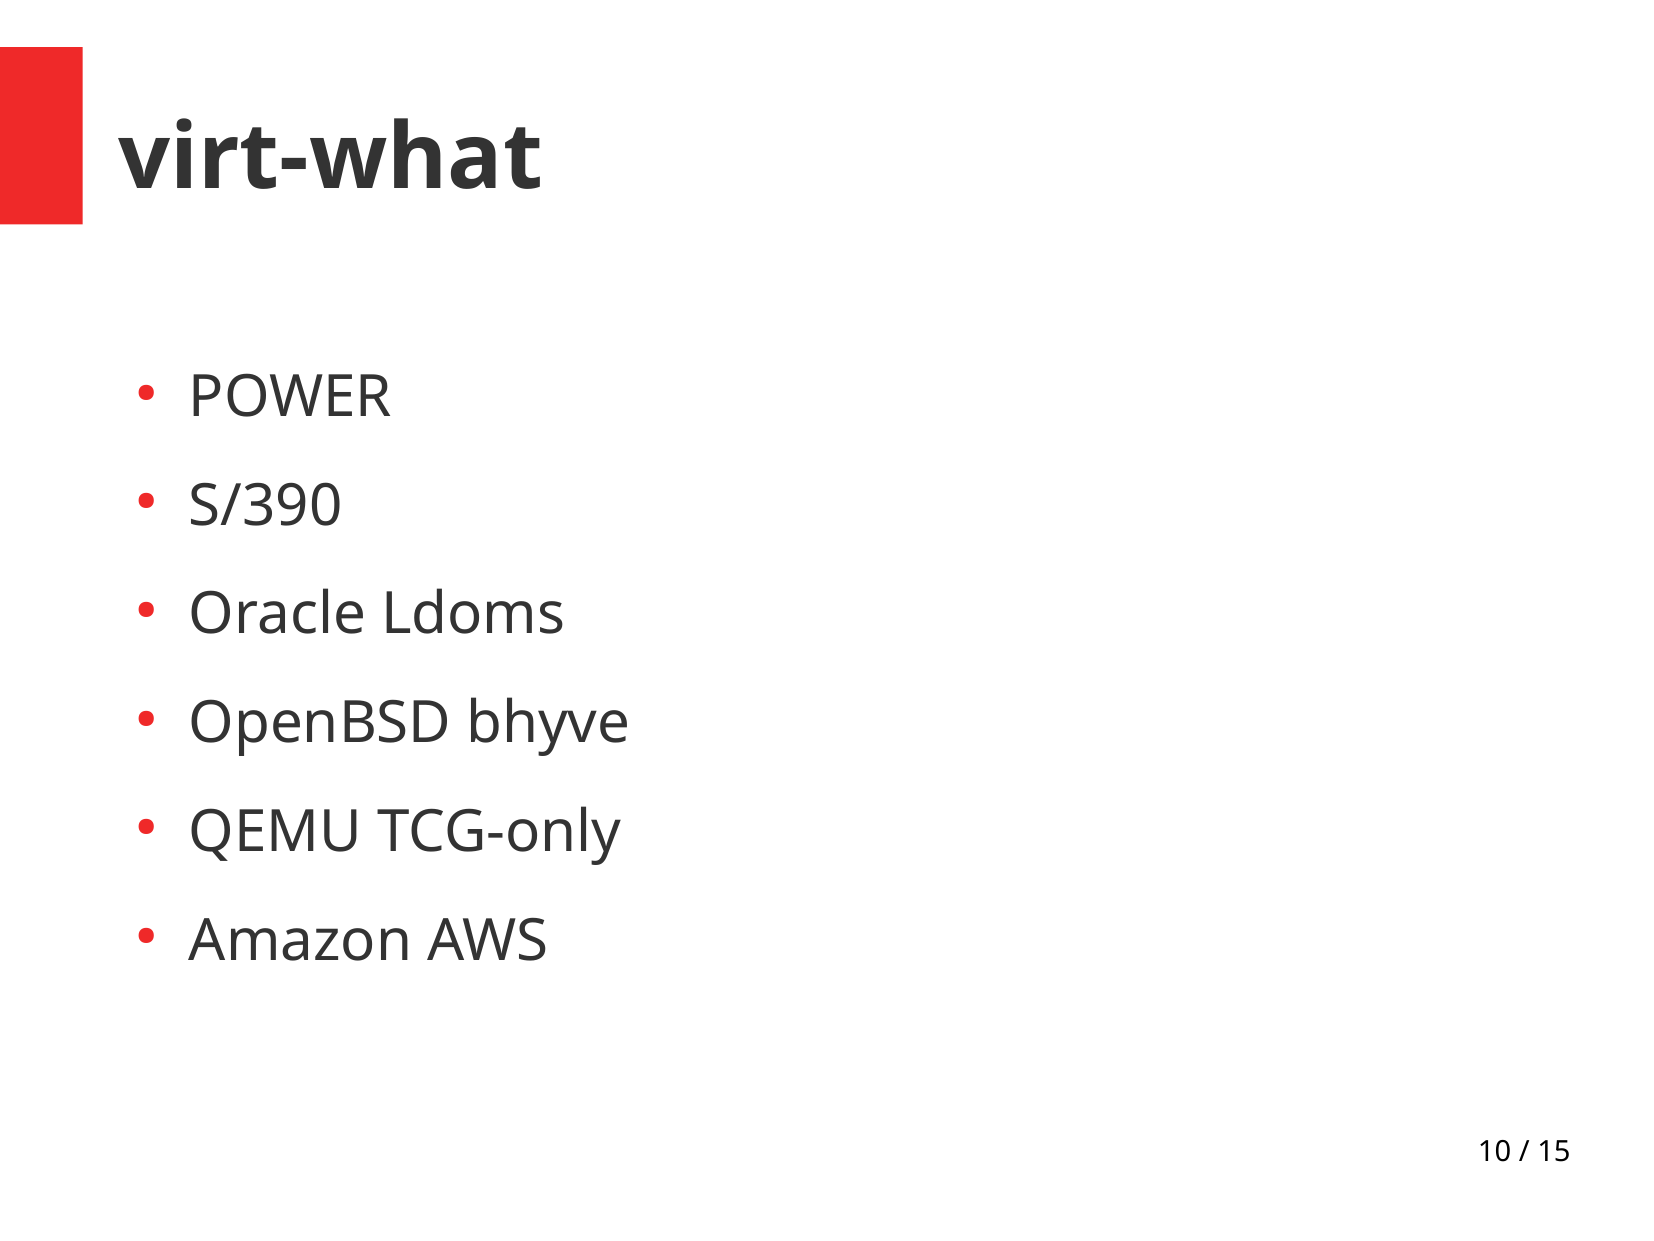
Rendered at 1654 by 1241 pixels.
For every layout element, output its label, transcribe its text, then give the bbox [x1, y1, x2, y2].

list POWER S/390 Oracle Ldoms OpenBSD bhyve QEMU TCG-only Amazon AWS [118, 354, 1536, 1074]
title virt-what [118, 49, 1571, 257]
